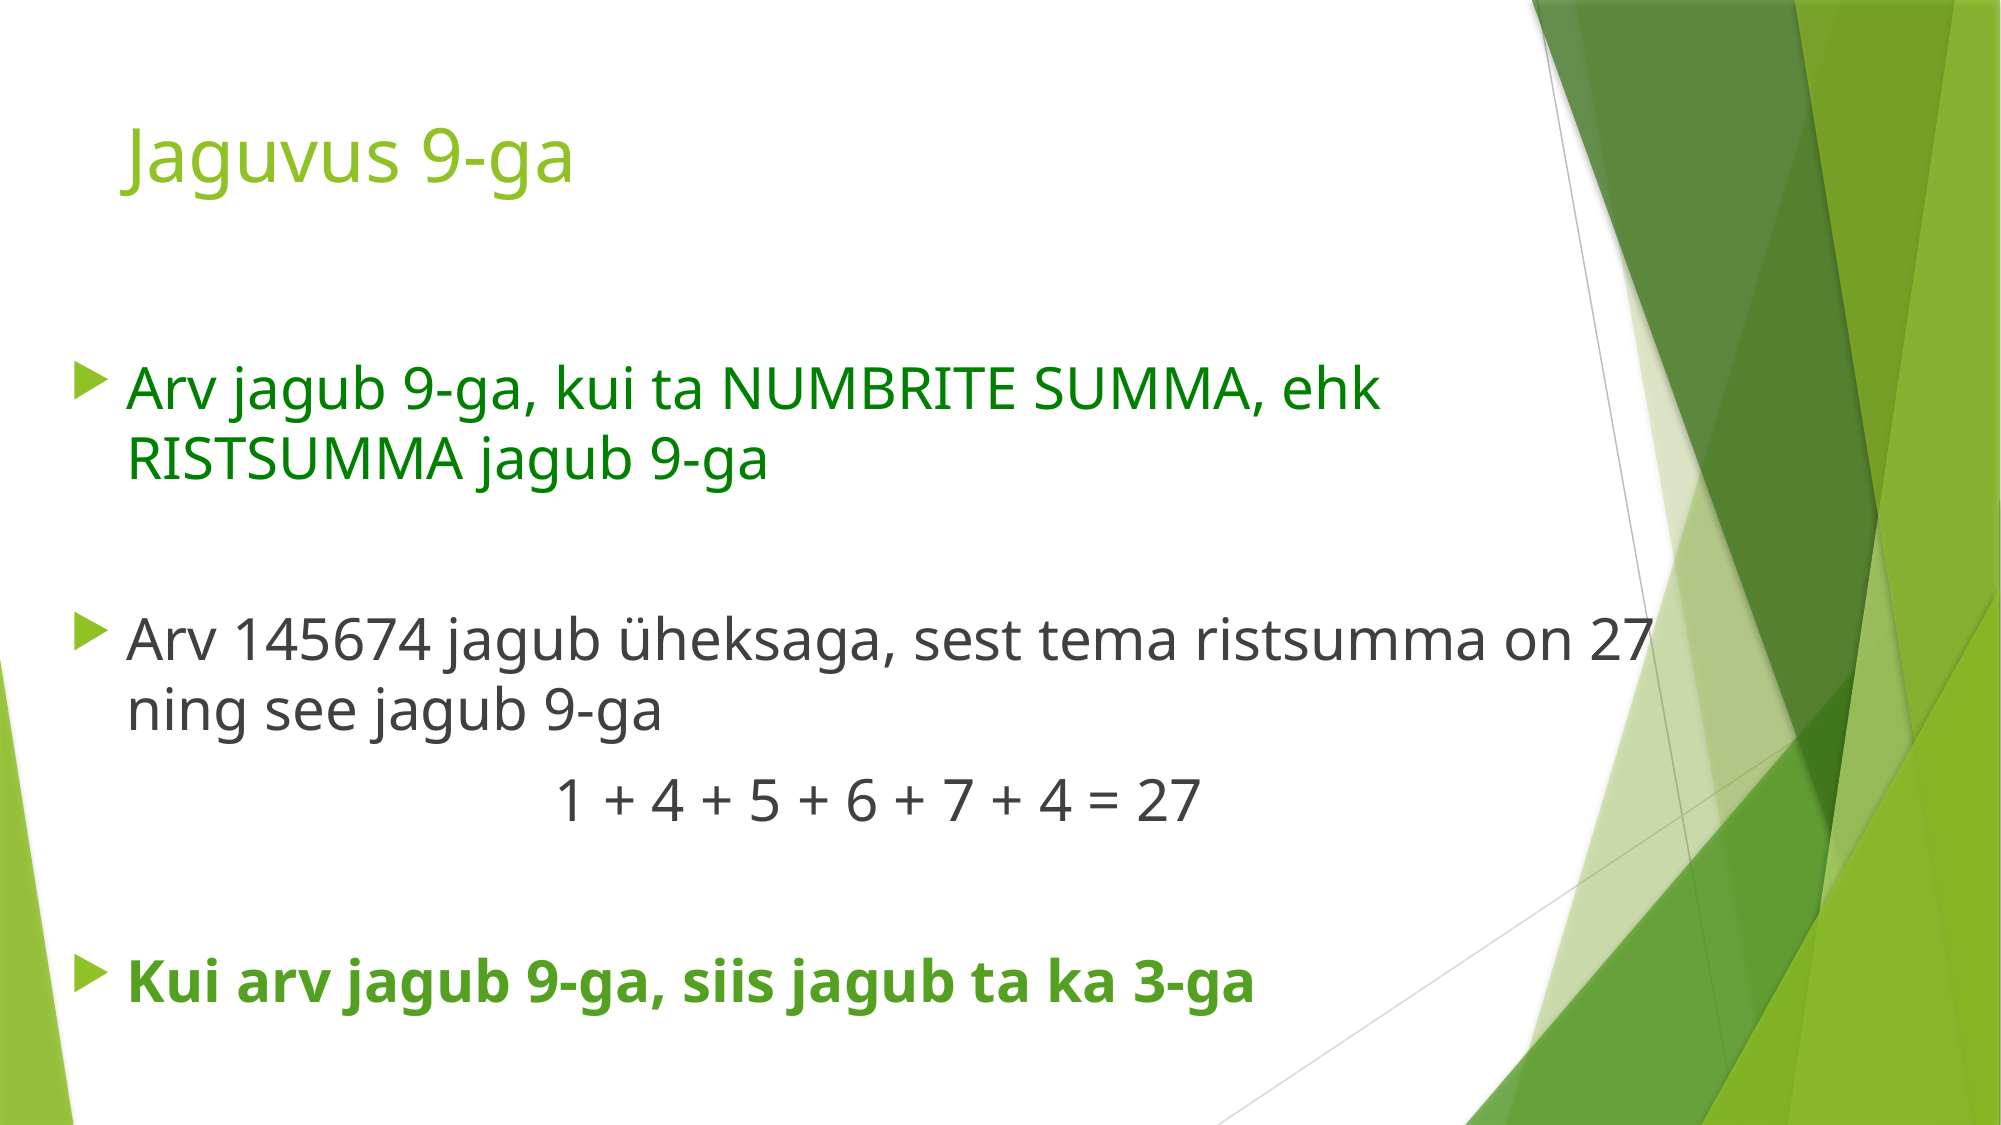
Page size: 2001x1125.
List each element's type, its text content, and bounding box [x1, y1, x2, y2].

list Arv jagub 9-ga, kui ta NUMBRITE SUMMA, ehk RISTSUMMA jagub 9-ga Arv 145674 jagub üheksaga, sest tema ristsumma on 27 ning see jagub 9-ga 1 + 4 + 5 + 6 + 7 + 4 = 27 Kui arv jagub 9-ga, siis jagub ta ka 3-ga [55, 343, 1704, 1077]
title Jaguvus 9-ga [111, 99, 1522, 317]
